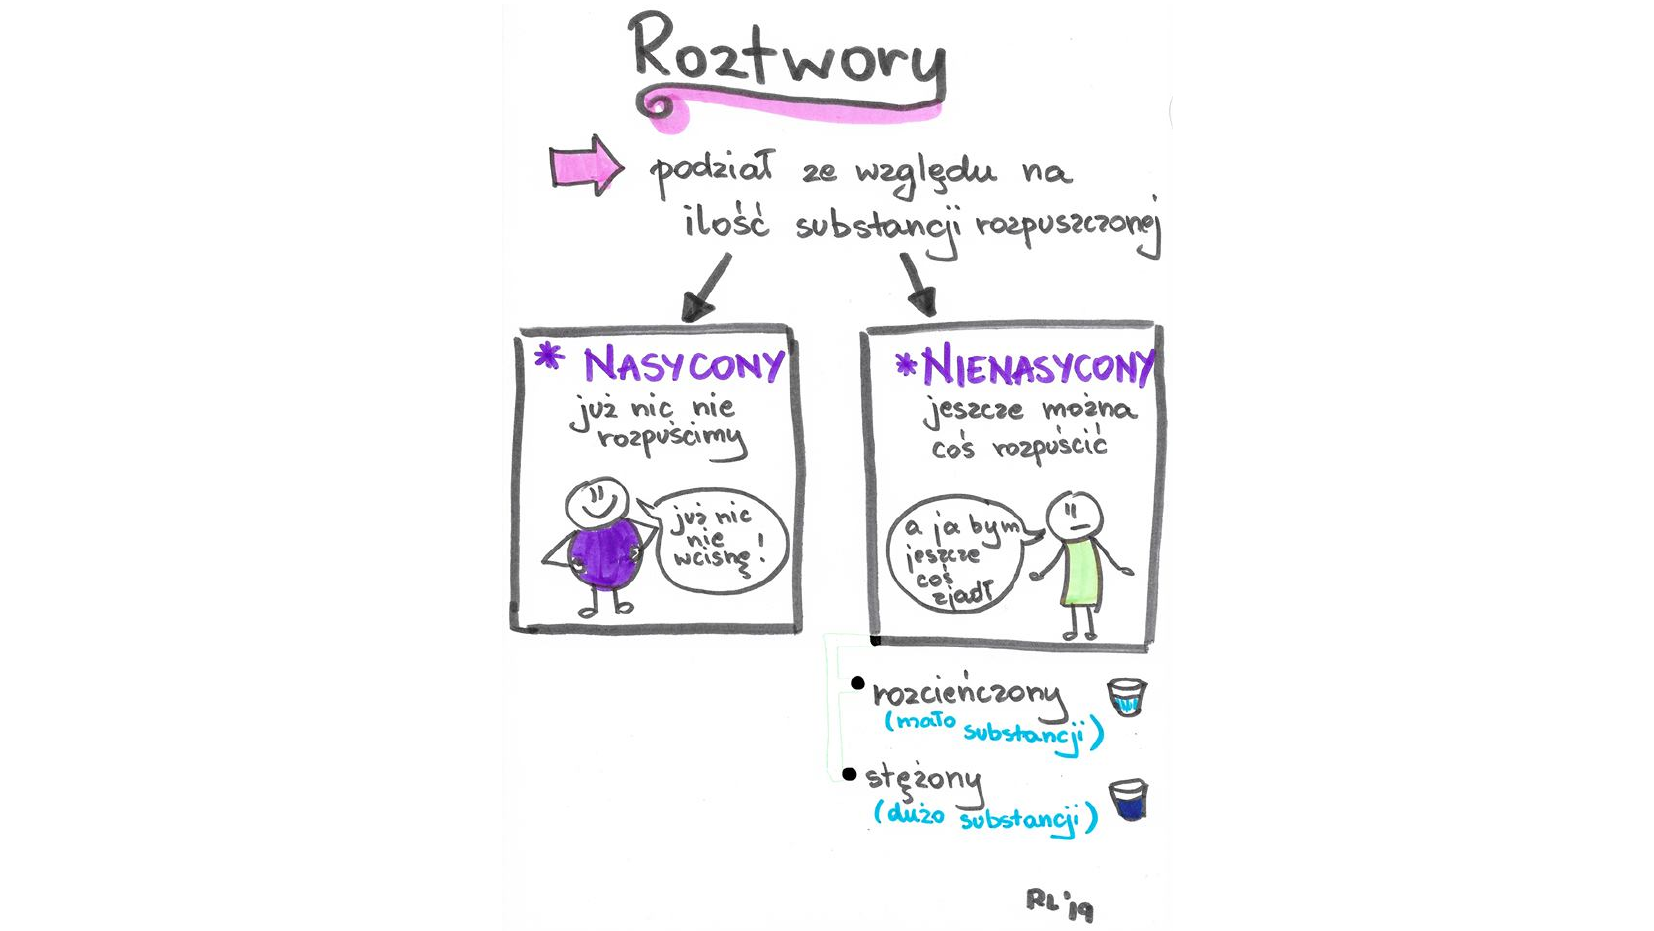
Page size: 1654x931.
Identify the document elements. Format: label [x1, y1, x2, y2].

picture [502, 4, 1173, 931]
